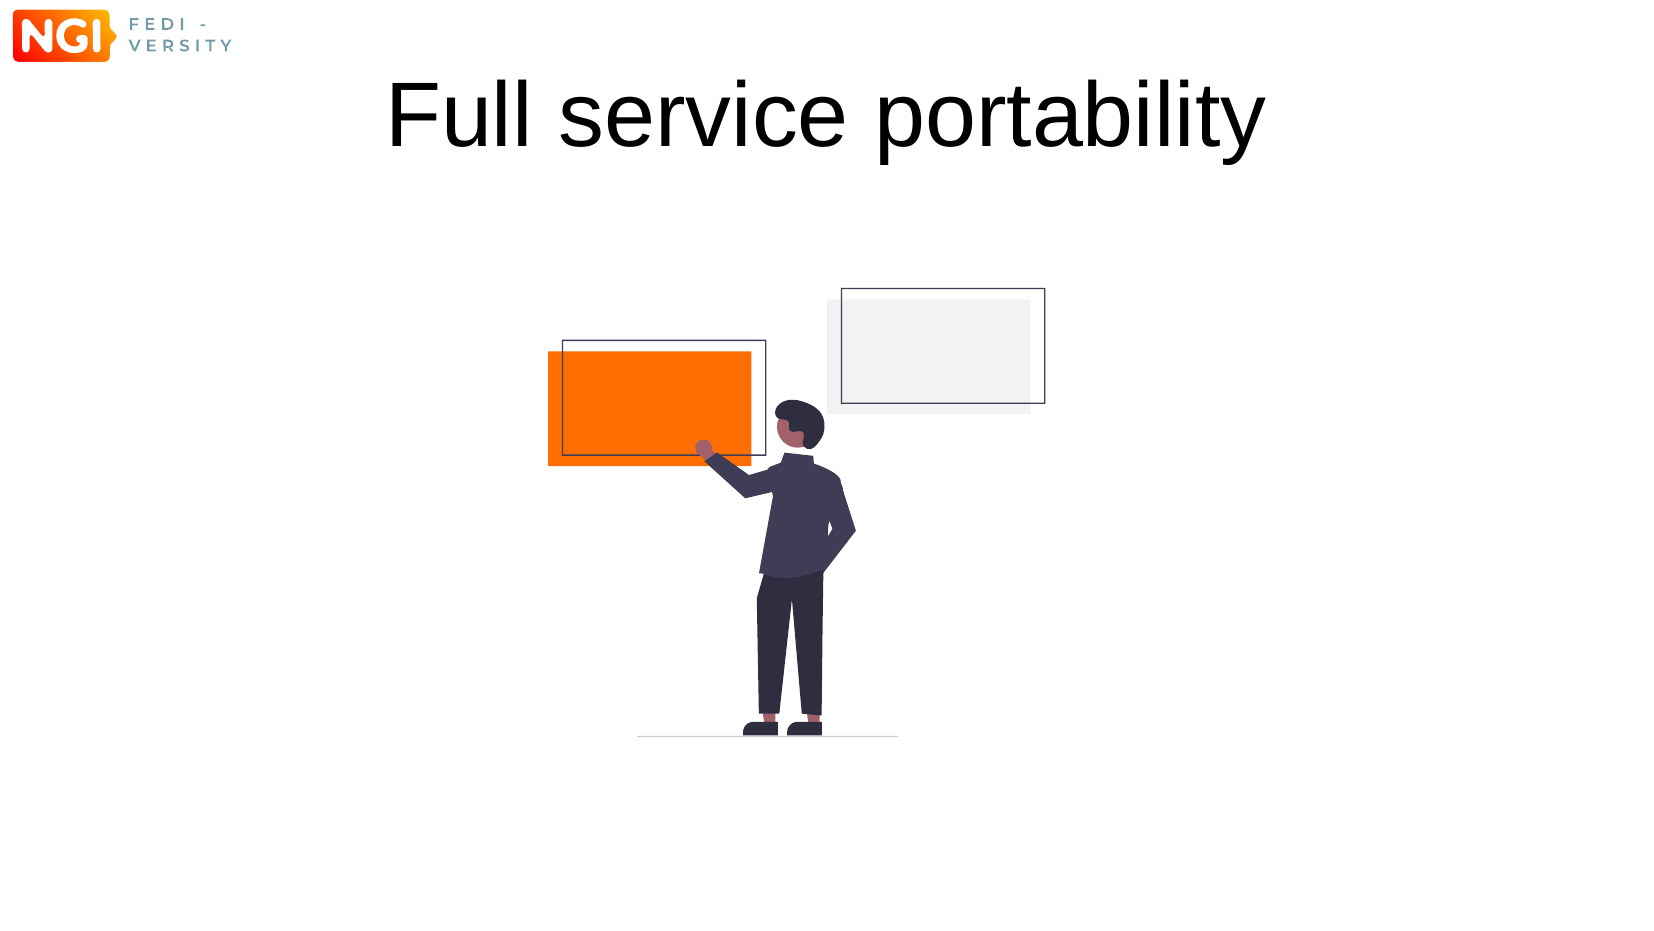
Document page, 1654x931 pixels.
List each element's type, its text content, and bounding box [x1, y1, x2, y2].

picture [547, 287, 1046, 738]
picture [12, 9, 232, 62]
title Full service portability [82, 37, 1571, 193]
